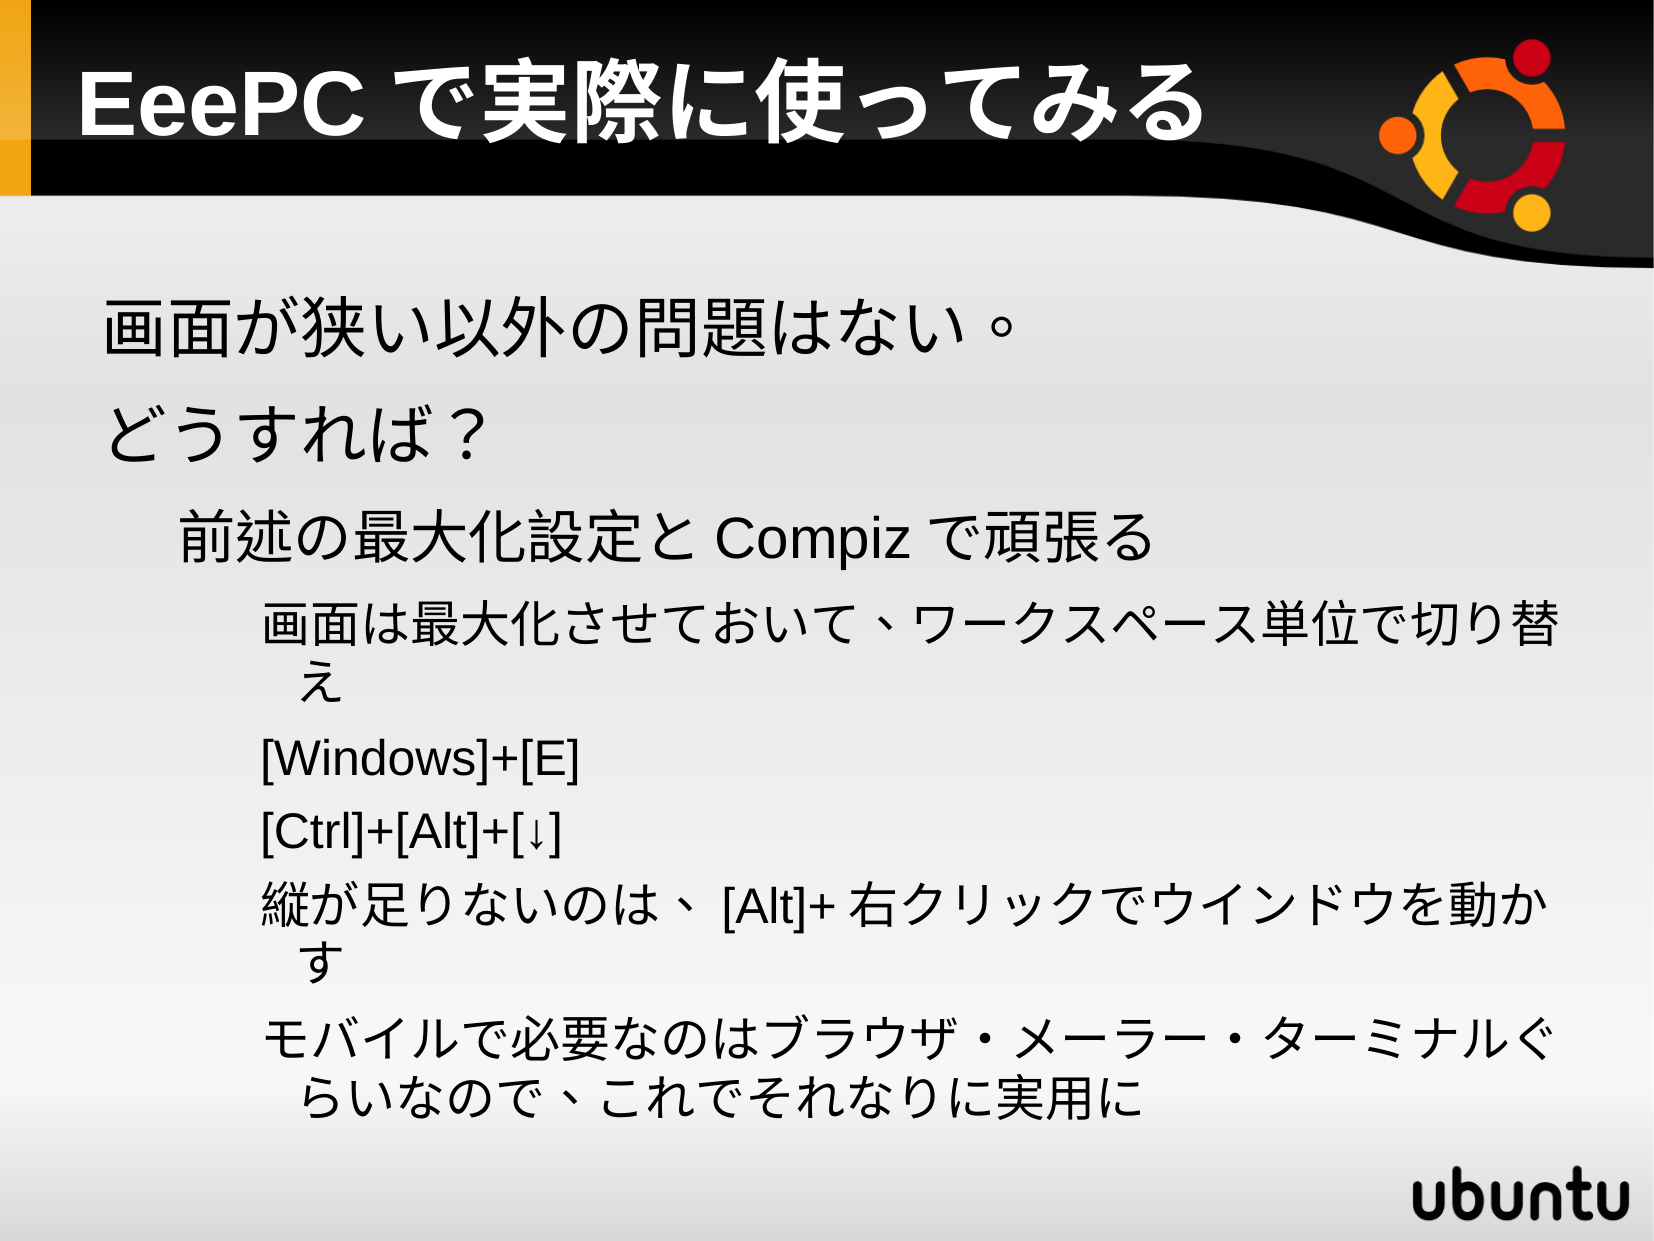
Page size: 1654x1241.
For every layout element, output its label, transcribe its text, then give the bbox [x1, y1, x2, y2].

picture [0, 0, 1654, 1241]
title EeePCで実際に使ってみる [76, 0, 1565, 208]
list 画面が狭い以外の問題はない。 どうすれば？ 前述の最大化設定とCompizで頑張る 画面は最大化させておいて、ワークスペース単位で切り替え [Windows]+[E] [Ctrl]+[Alt]+[↓] 縦が足りないのは、[Alt]+右クリックでウインドウを動かす モバイルで必要なのはブラウザ・メーラー・ターミナルぐらいなので、これでそれなりに実用に [82, 290, 1571, 1109]
